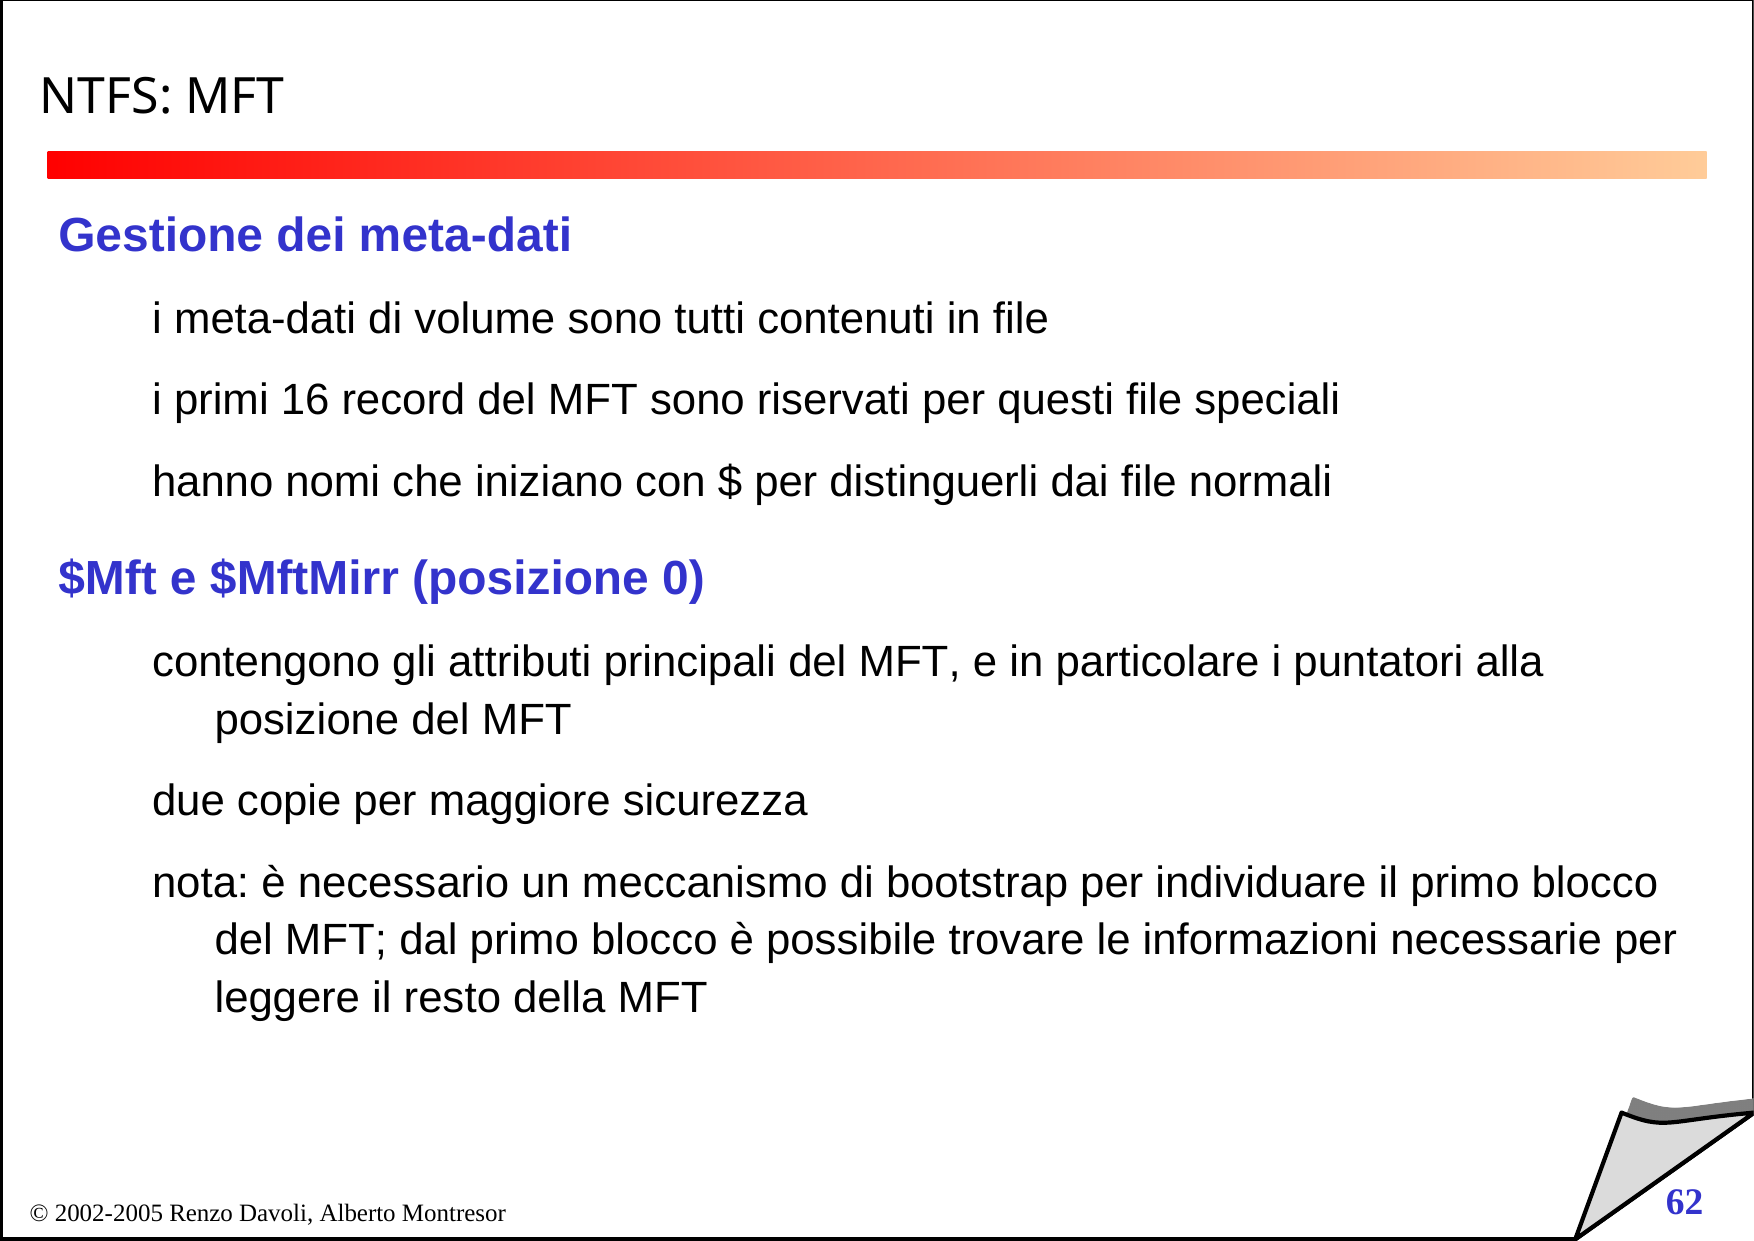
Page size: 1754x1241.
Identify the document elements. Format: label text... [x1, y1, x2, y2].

list Gestione dei meta-dati i meta-dati di volume sono tutti contenuti in file i primi 16 record del MFT sono riservati per questi file speciali hanno nomi che iniziano con $ per distinguerli dai file normali $Mft e $MftMirr (posizione 0) contengono gli attributi principali del MFT, e in particolare i puntatori alla posizione del MFT due copie per maggiore sicurezza nota: è necessario un meccanismo di bootstrap per individuare il primo blocco del MFT; dal primo blocco è possibile trovare le informazioni necessarie per leggere il resto della MFT [58, 206, 1695, 1105]
title NTFS: MFT [40, 49, 1713, 144]
